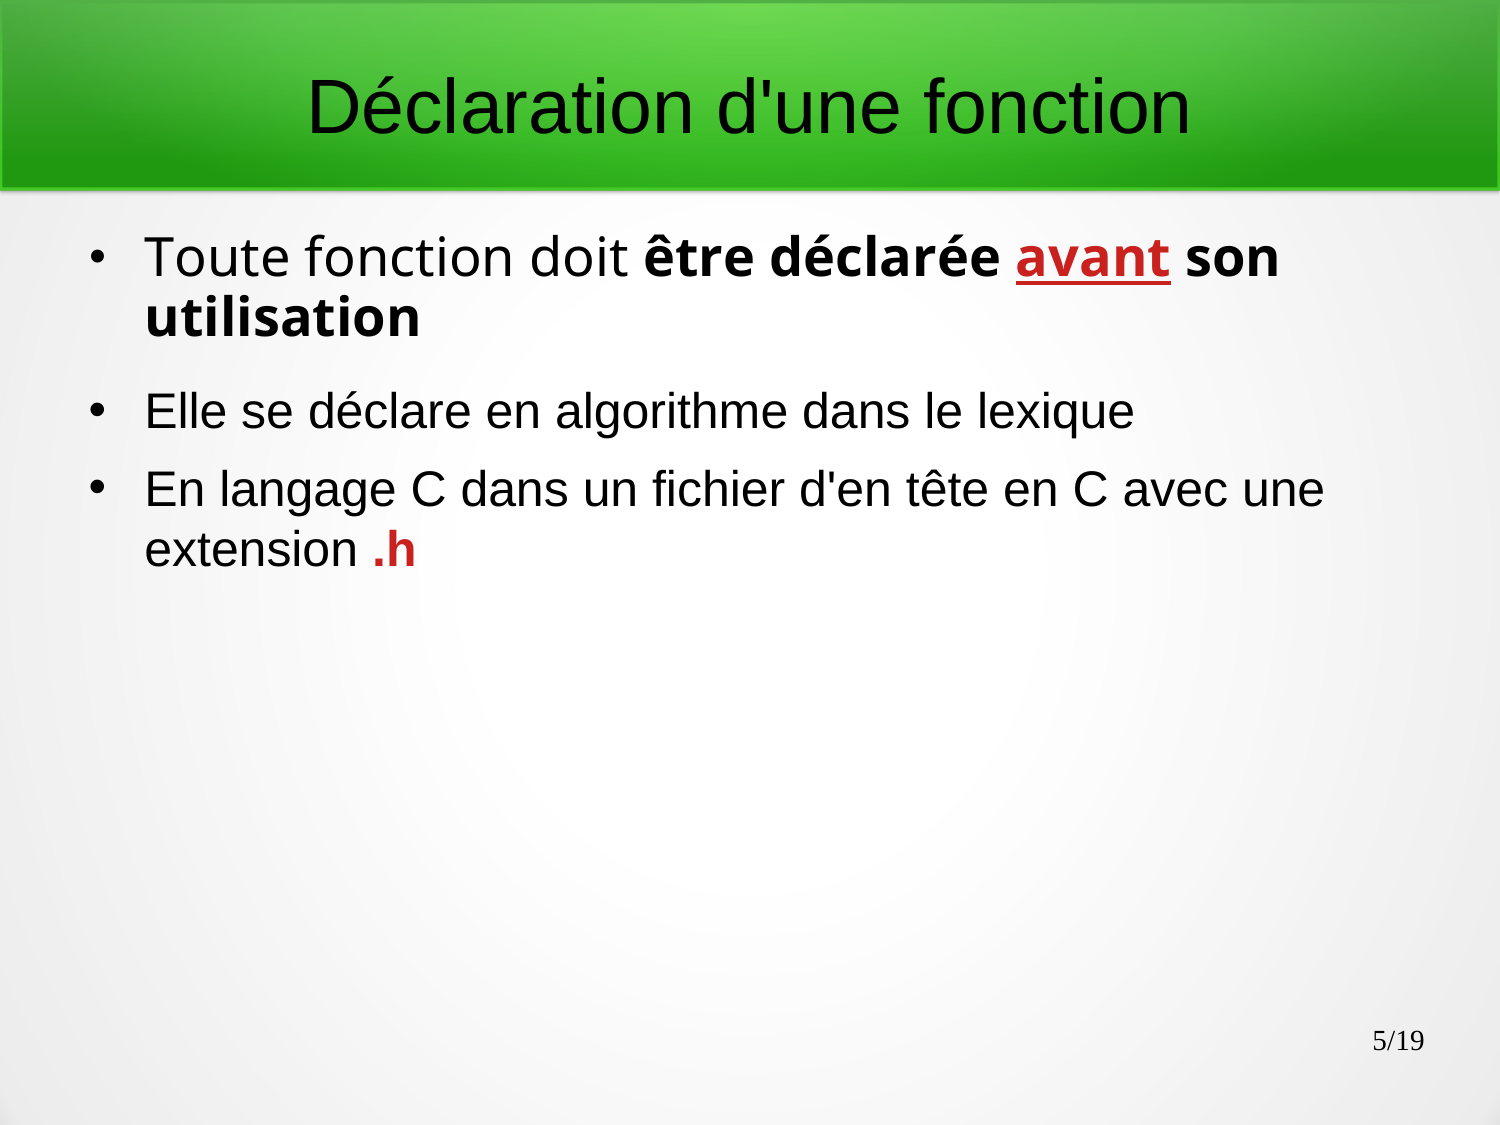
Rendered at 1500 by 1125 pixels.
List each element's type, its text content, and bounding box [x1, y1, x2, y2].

text_box Toute fonction doit être déclarée avant son utilisation [88, 228, 1352, 383]
text_box Elle se déclare en algorithme dans le lexique En langage C dans un fichier d'en tête en C avec une extension .h [88, 383, 1447, 577]
title Déclaration d'une fonction [75, 42, 1426, 172]
